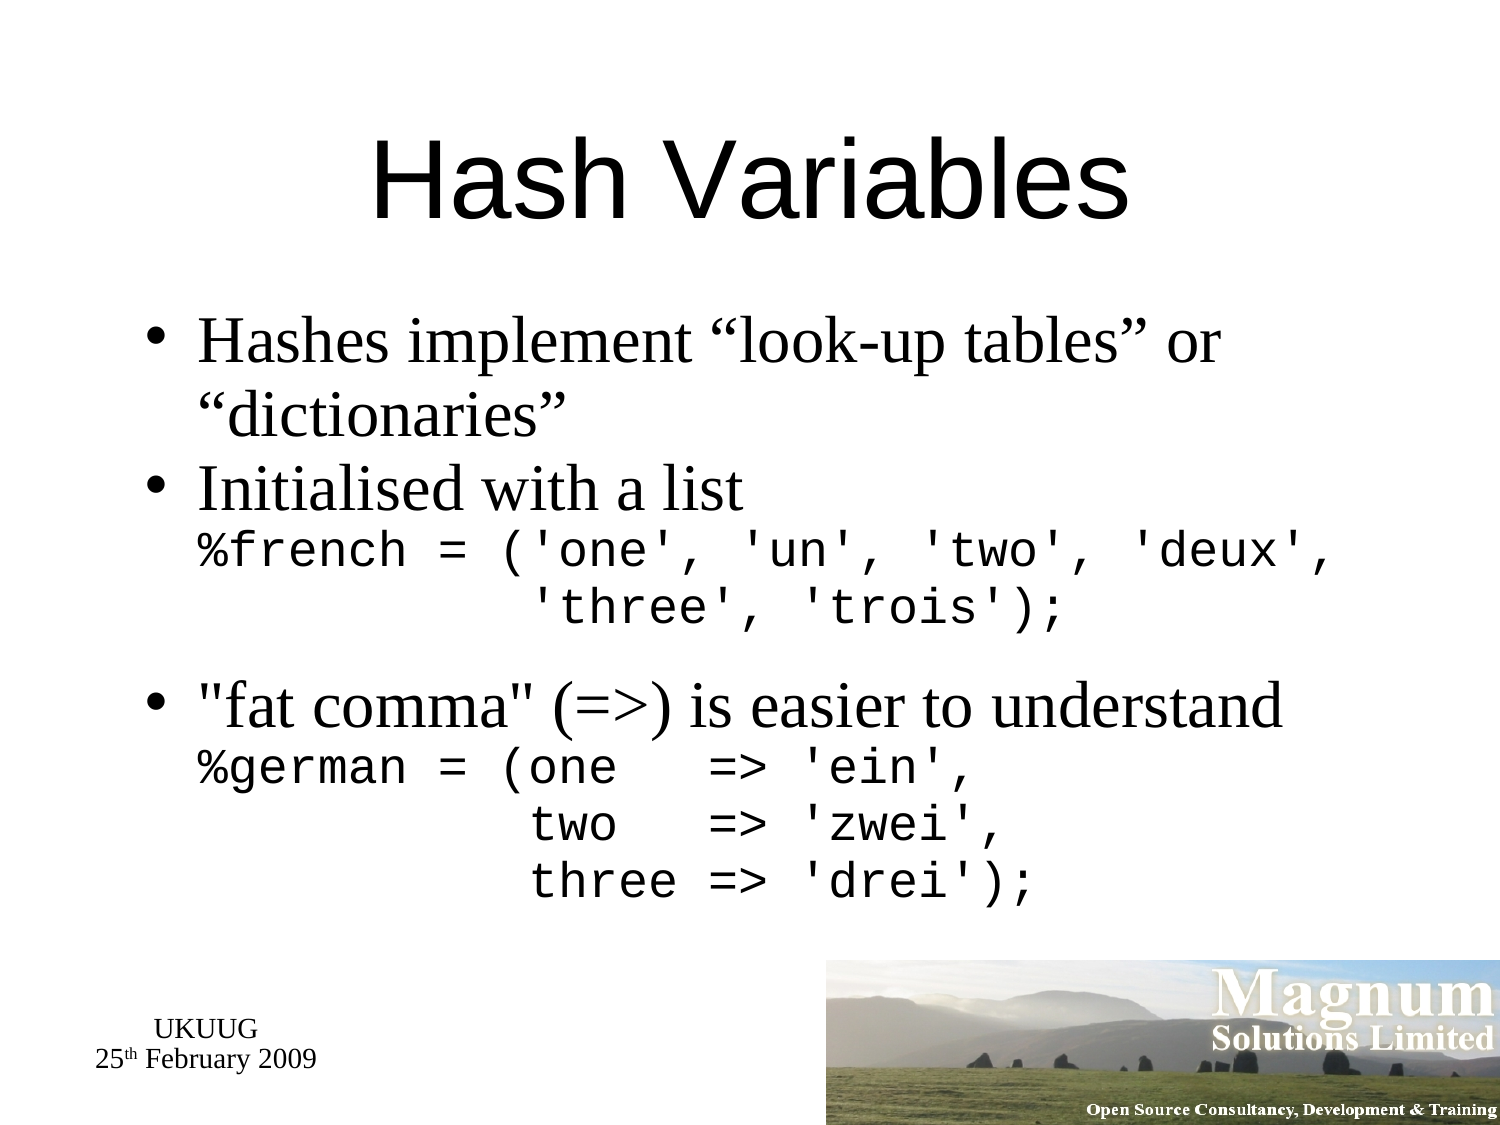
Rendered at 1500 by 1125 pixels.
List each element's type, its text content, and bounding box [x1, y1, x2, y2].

title Hash Variables [112, 62, 1388, 250]
list Hashes implement “look-up tables” or “dictionaries” Initialised with a list %french = ('one', 'un', 'two', 'deux', 'three', 'trois'); "fat comma" (=>) is easier to understand %german = (one => 'ein', two => 'zwei', three => 'drei'); [112, 295, 1388, 1000]
picture [826, 960, 1500, 1125]
